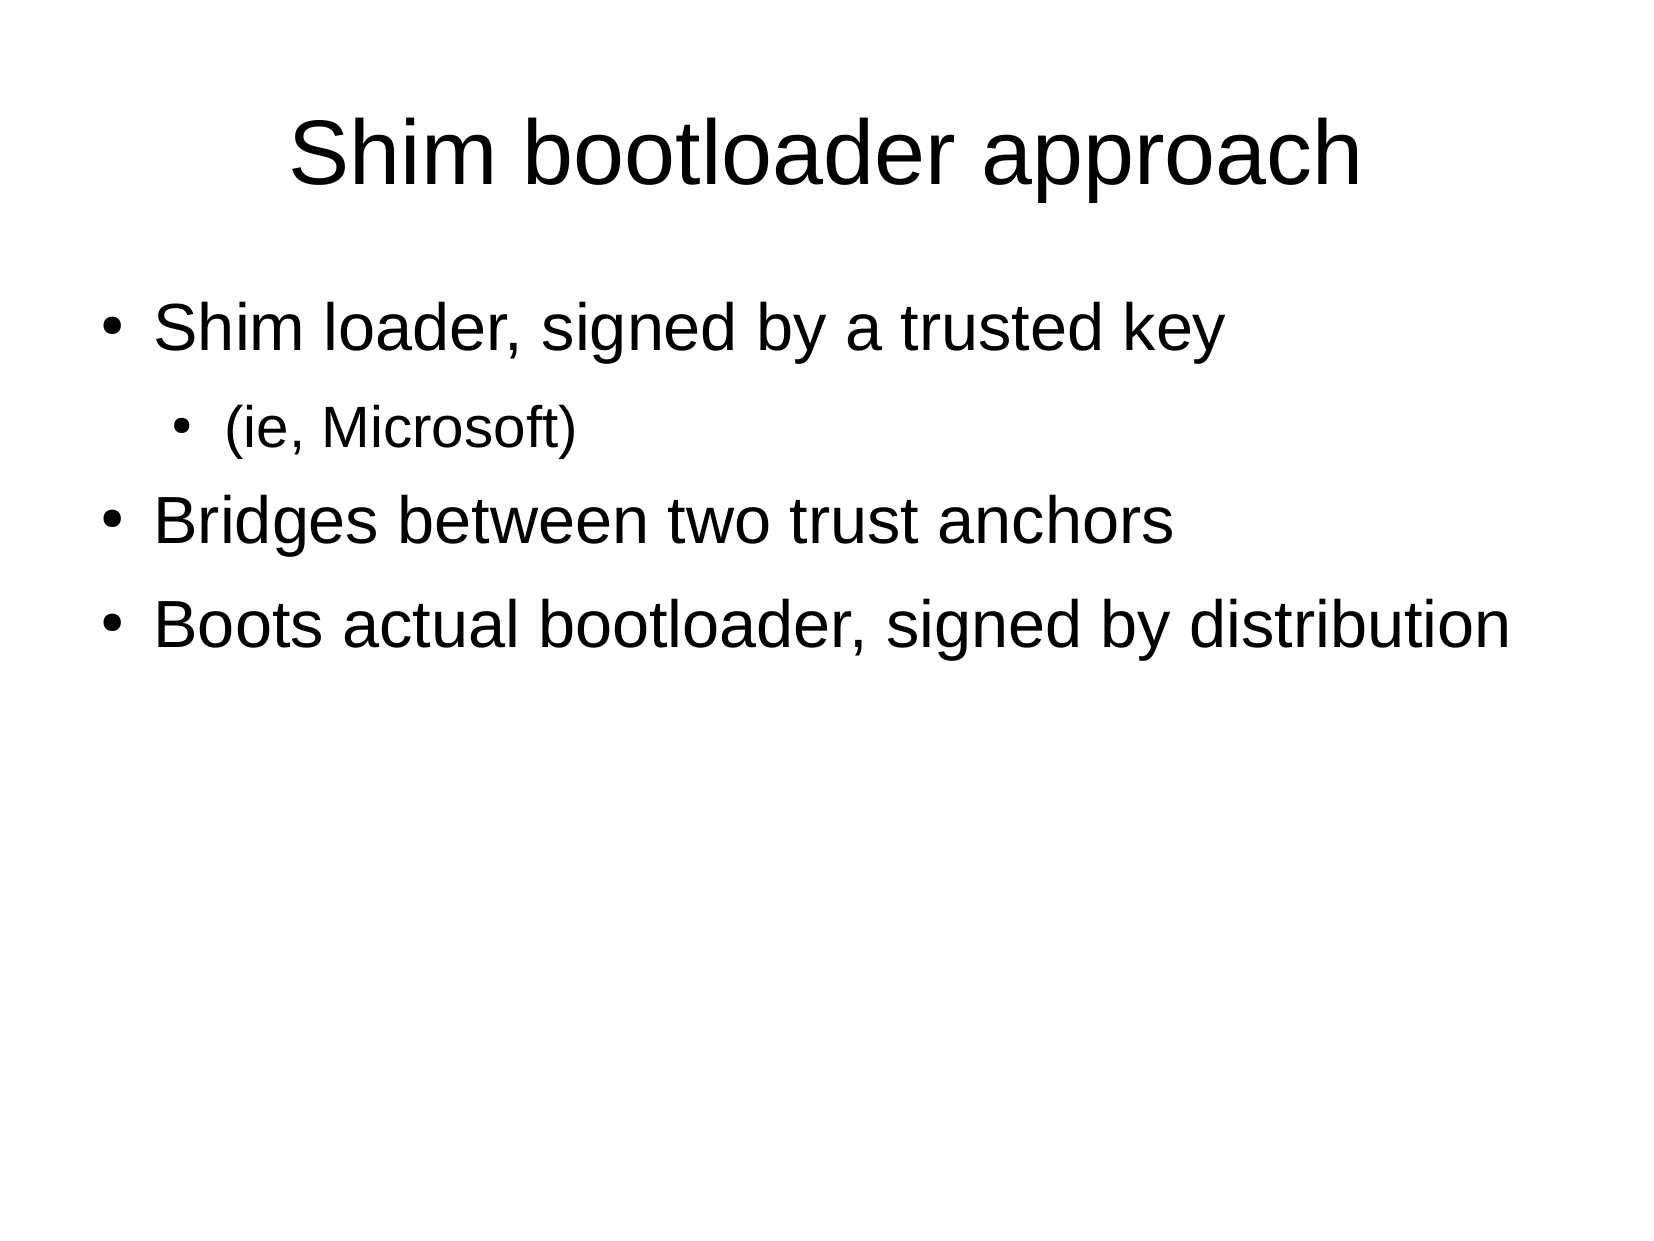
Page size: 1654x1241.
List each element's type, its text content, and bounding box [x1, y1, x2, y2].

list Shim loader, signed by a trusted key (ie, Microsoft) Bridges between two trust anchors Boots actual bootloader, signed by distribution [82, 290, 1571, 1010]
title Shim bootloader approach [82, 49, 1571, 257]
